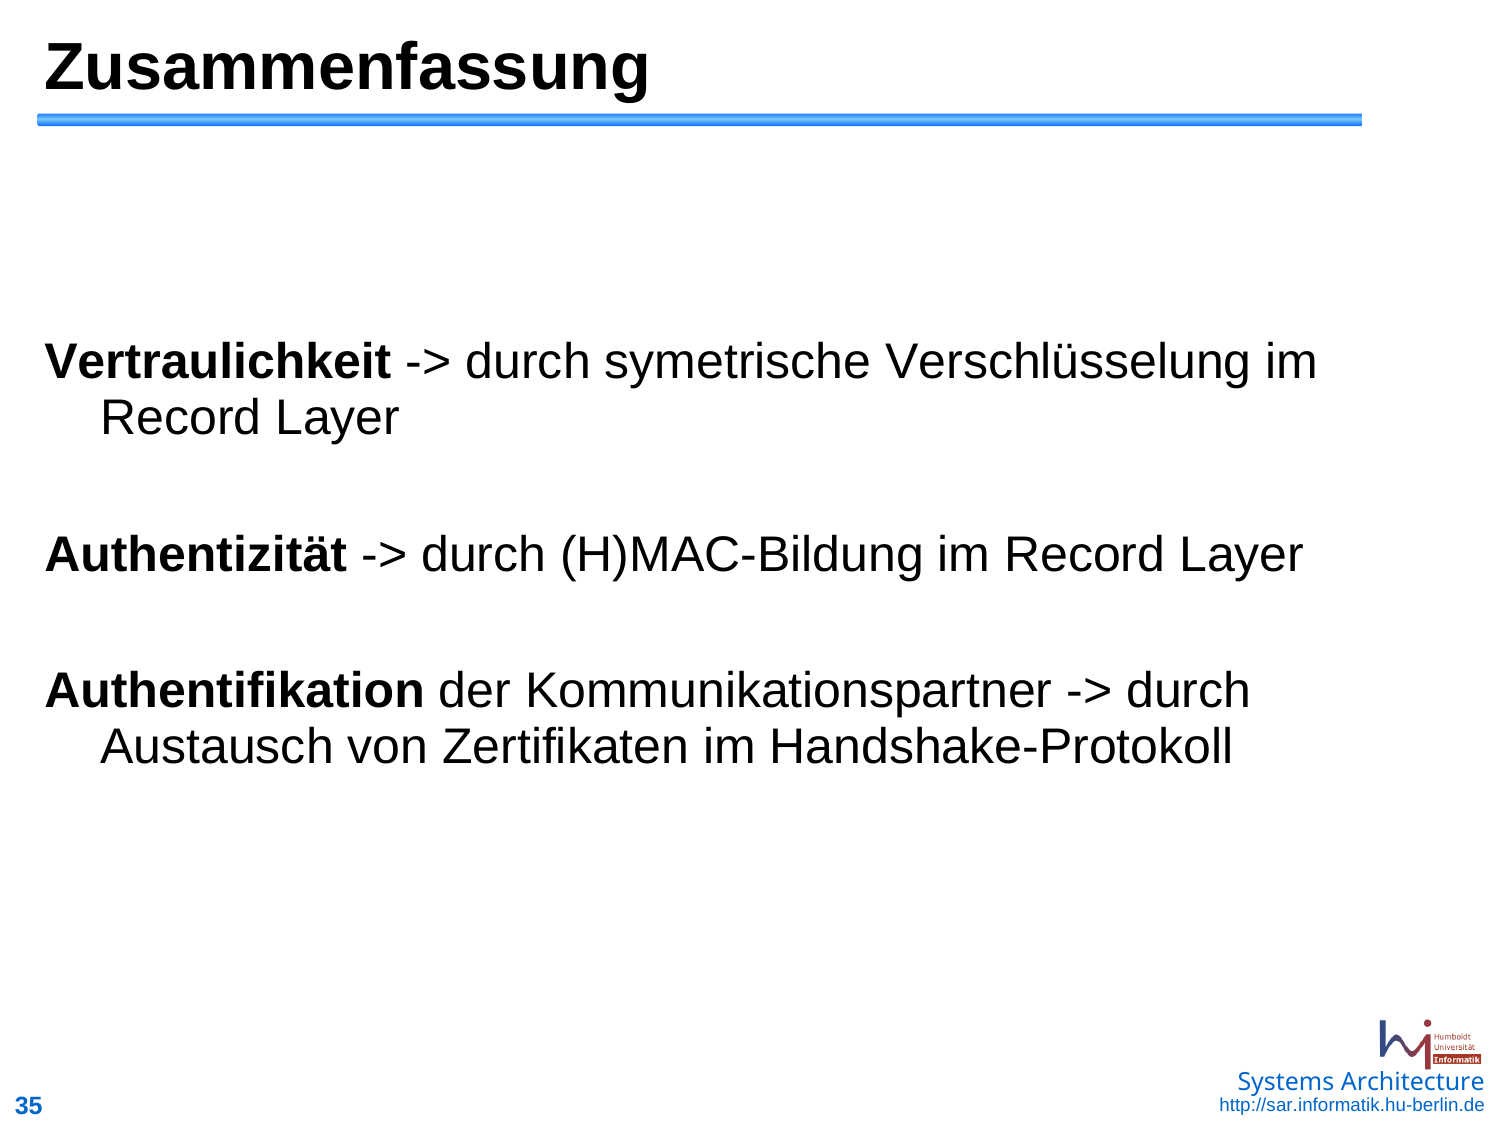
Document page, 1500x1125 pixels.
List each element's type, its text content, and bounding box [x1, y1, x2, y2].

title Zusammenfassung [29, 20, 1500, 114]
list Vertraulichkeit -> durch symetrische Verschlüsselung im Record Layer Authentizität -> durch (H)MAC-Bildung im Record Layer Authentifikation der Kommunikationspartner -> durch Austausch von Zertifikaten im Handshake-Protokoll [29, 326, 1500, 839]
picture [1376, 1016, 1483, 1071]
